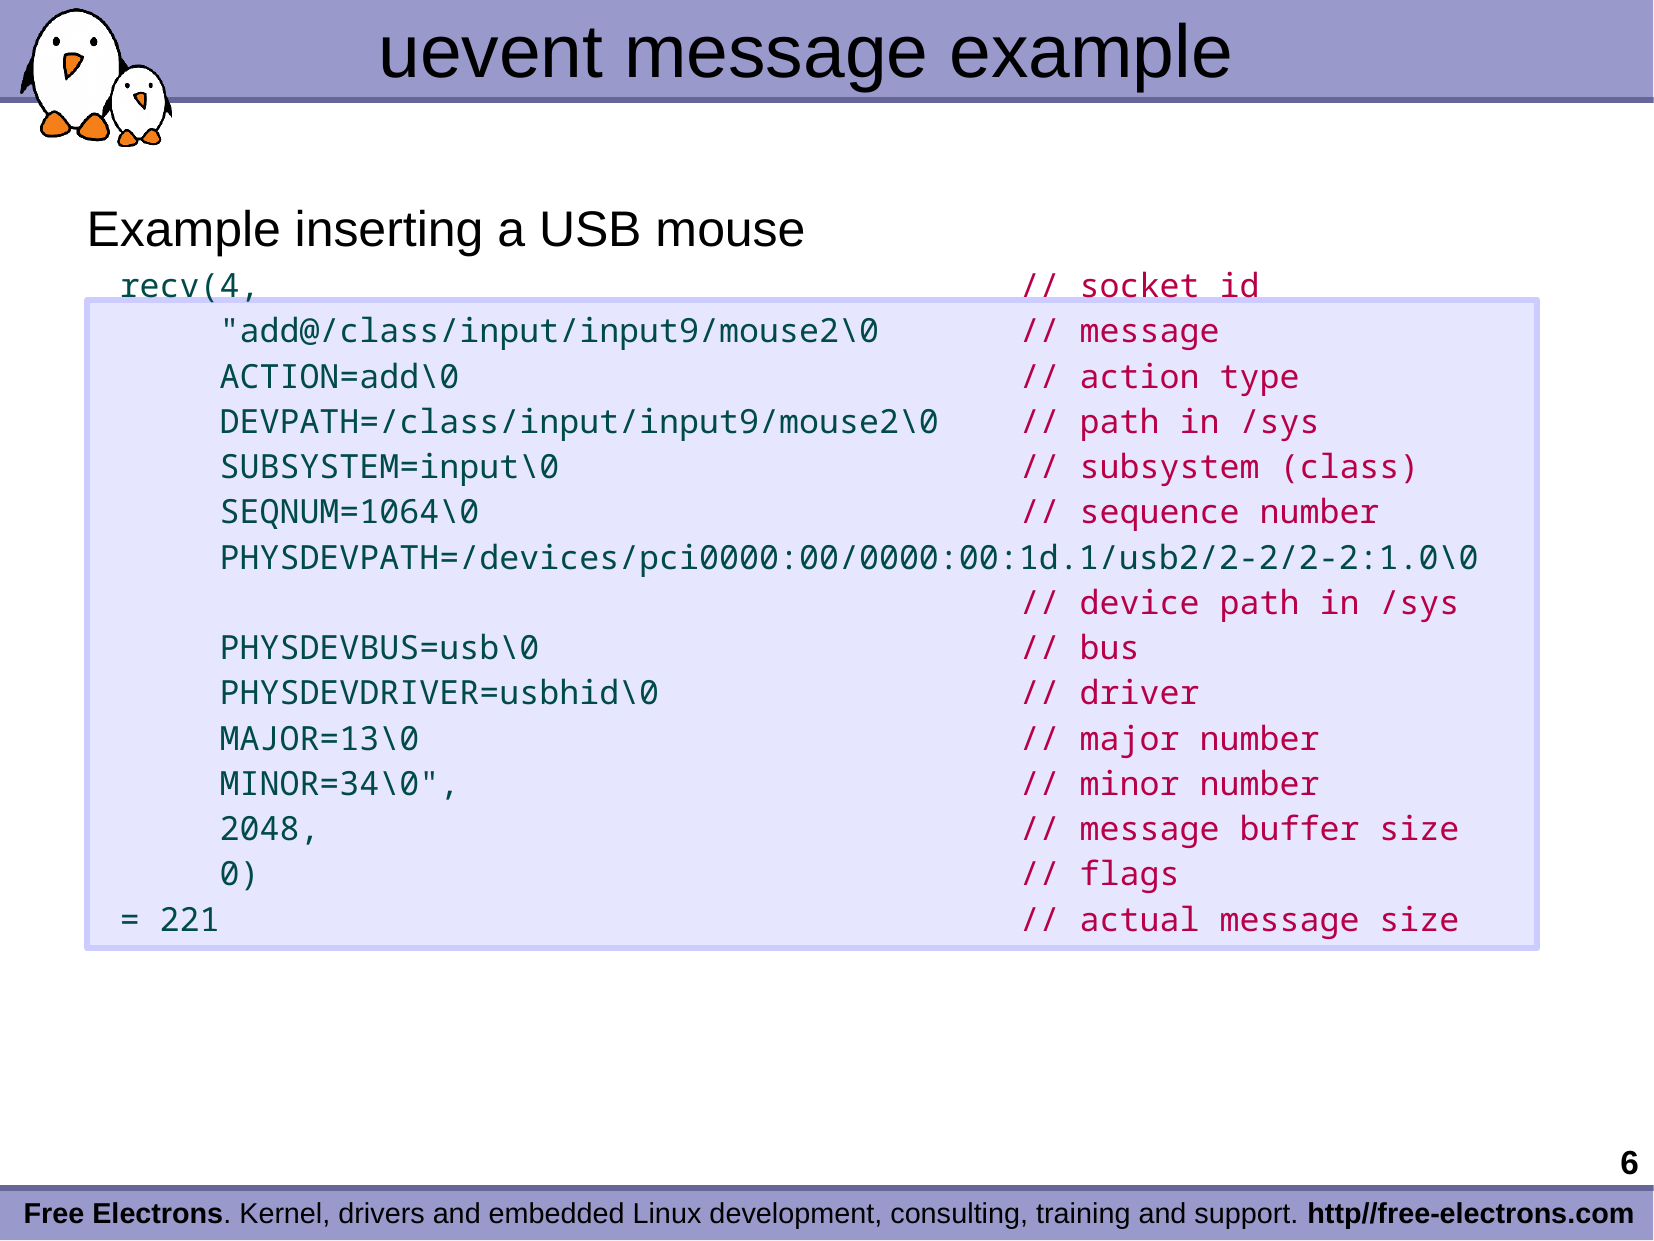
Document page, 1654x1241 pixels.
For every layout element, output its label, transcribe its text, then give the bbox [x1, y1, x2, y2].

list Example inserting a USB mouse [68, 201, 1592, 1118]
title uevent message example [60, 0, 1551, 103]
picture [20, 8, 172, 147]
text_box recv(4, // socket id "add@/class/input/input9/mouse2\0 // message ACTION=add\0 // action type DEVPATH=/class/input/input9/mouse2\0 // path in /sys SUBSYSTEM=input\0 // subsystem (class) SEQNUM=1064\0 // sequence number PHYSDEVPATH=/devices/pci0000:00/0000:00:1d.1/usb2/2-2/2-2:1.0\0 // device path in /sys PHYSDEVBUS=usb\0 // bus PHYSDEVDRIVER=usbhid\0 // driver MAJOR=13\0 // major number MINOR=34\0", // minor number 2048, // message buffer size 0) // flags = 221 // actual message size [87, 300, 1538, 949]
